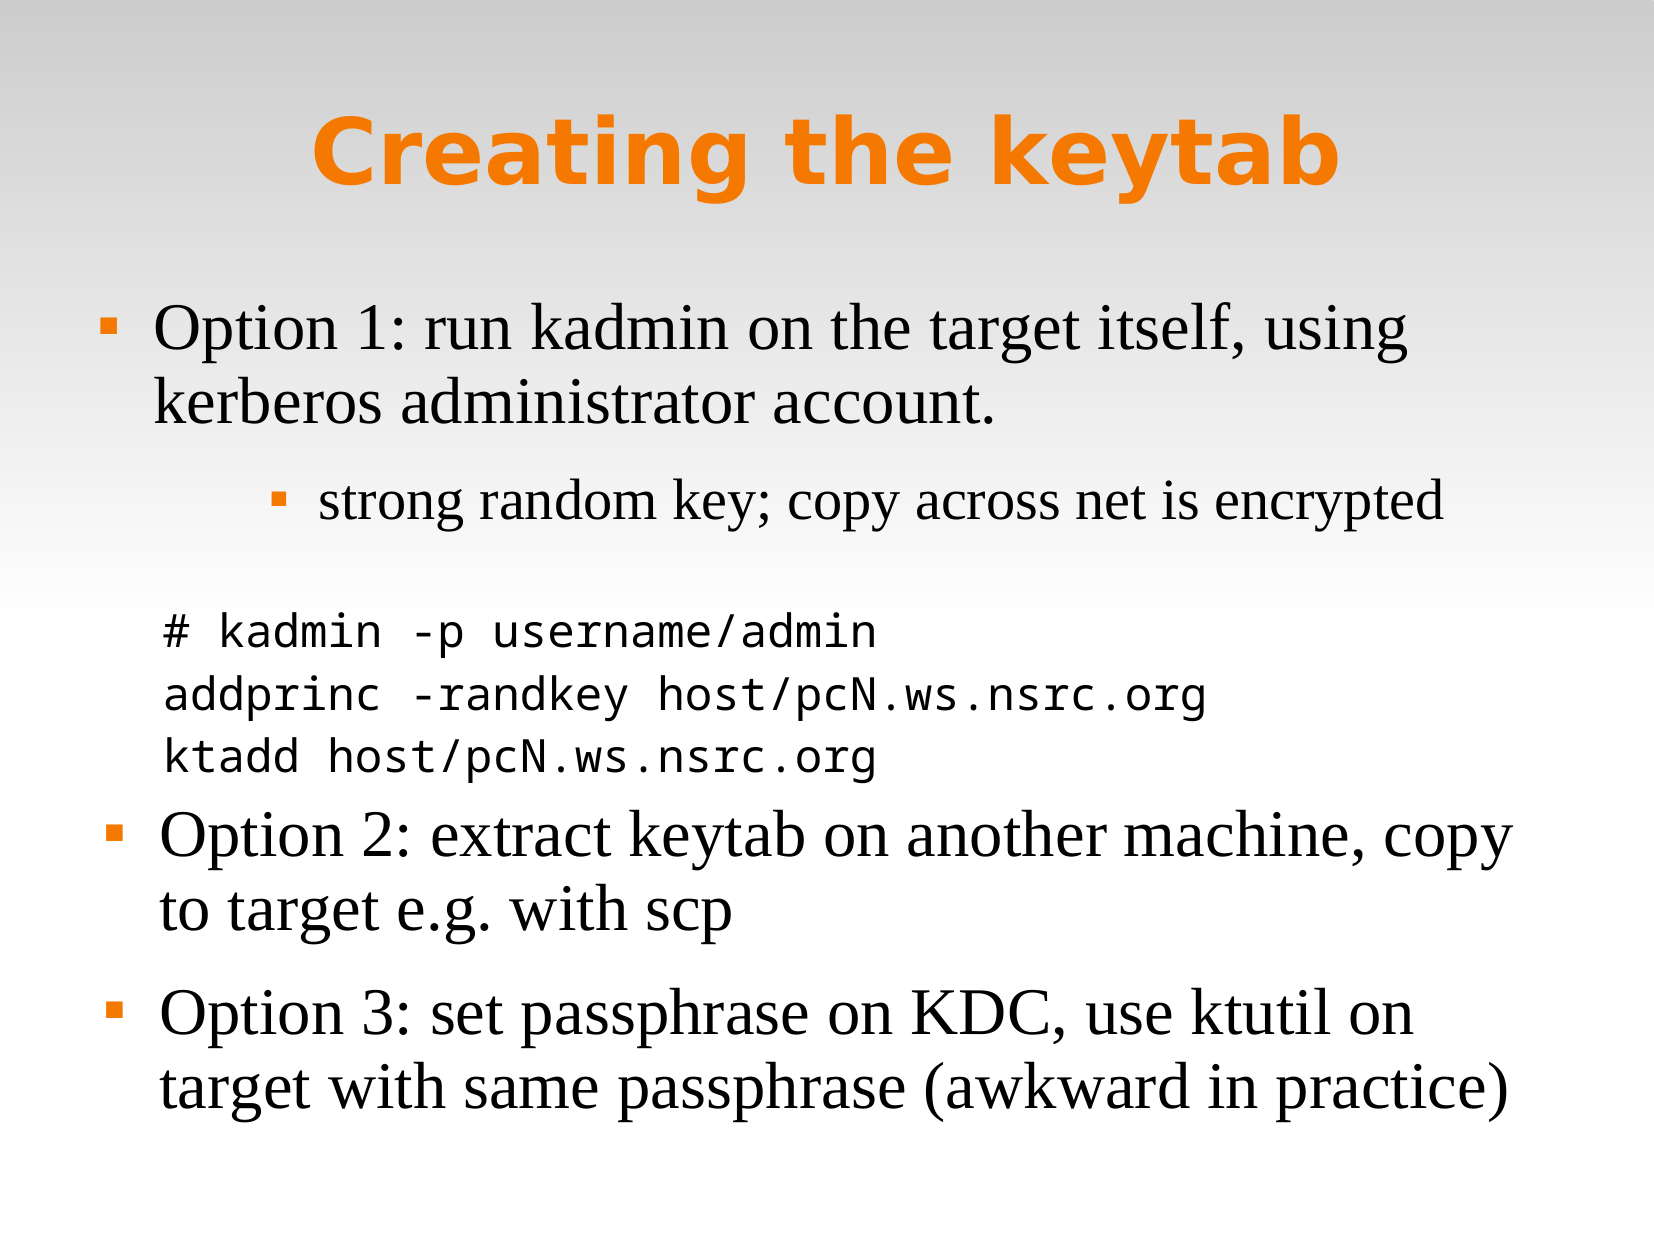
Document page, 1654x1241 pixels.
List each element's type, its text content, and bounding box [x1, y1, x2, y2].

text_box # kadmin -p username/admin addprinc -randkey host/pcN.ws.nsrc.org ktadd host/pcN.ws.nsrc.org [147, 591, 1506, 797]
list Option 2: extract keytab on another machine, copy to target e.g. with scp Option 3: set passphrase on KDC, use ktutil on target with same passphrase (awkward in practice) [88, 797, 1577, 1150]
title Creating the keytab [82, 49, 1571, 257]
list Option 1: run kadmin on the target itself, using kerberos administrator account. strong random key; copy across net is encrypted [82, 290, 1571, 562]
